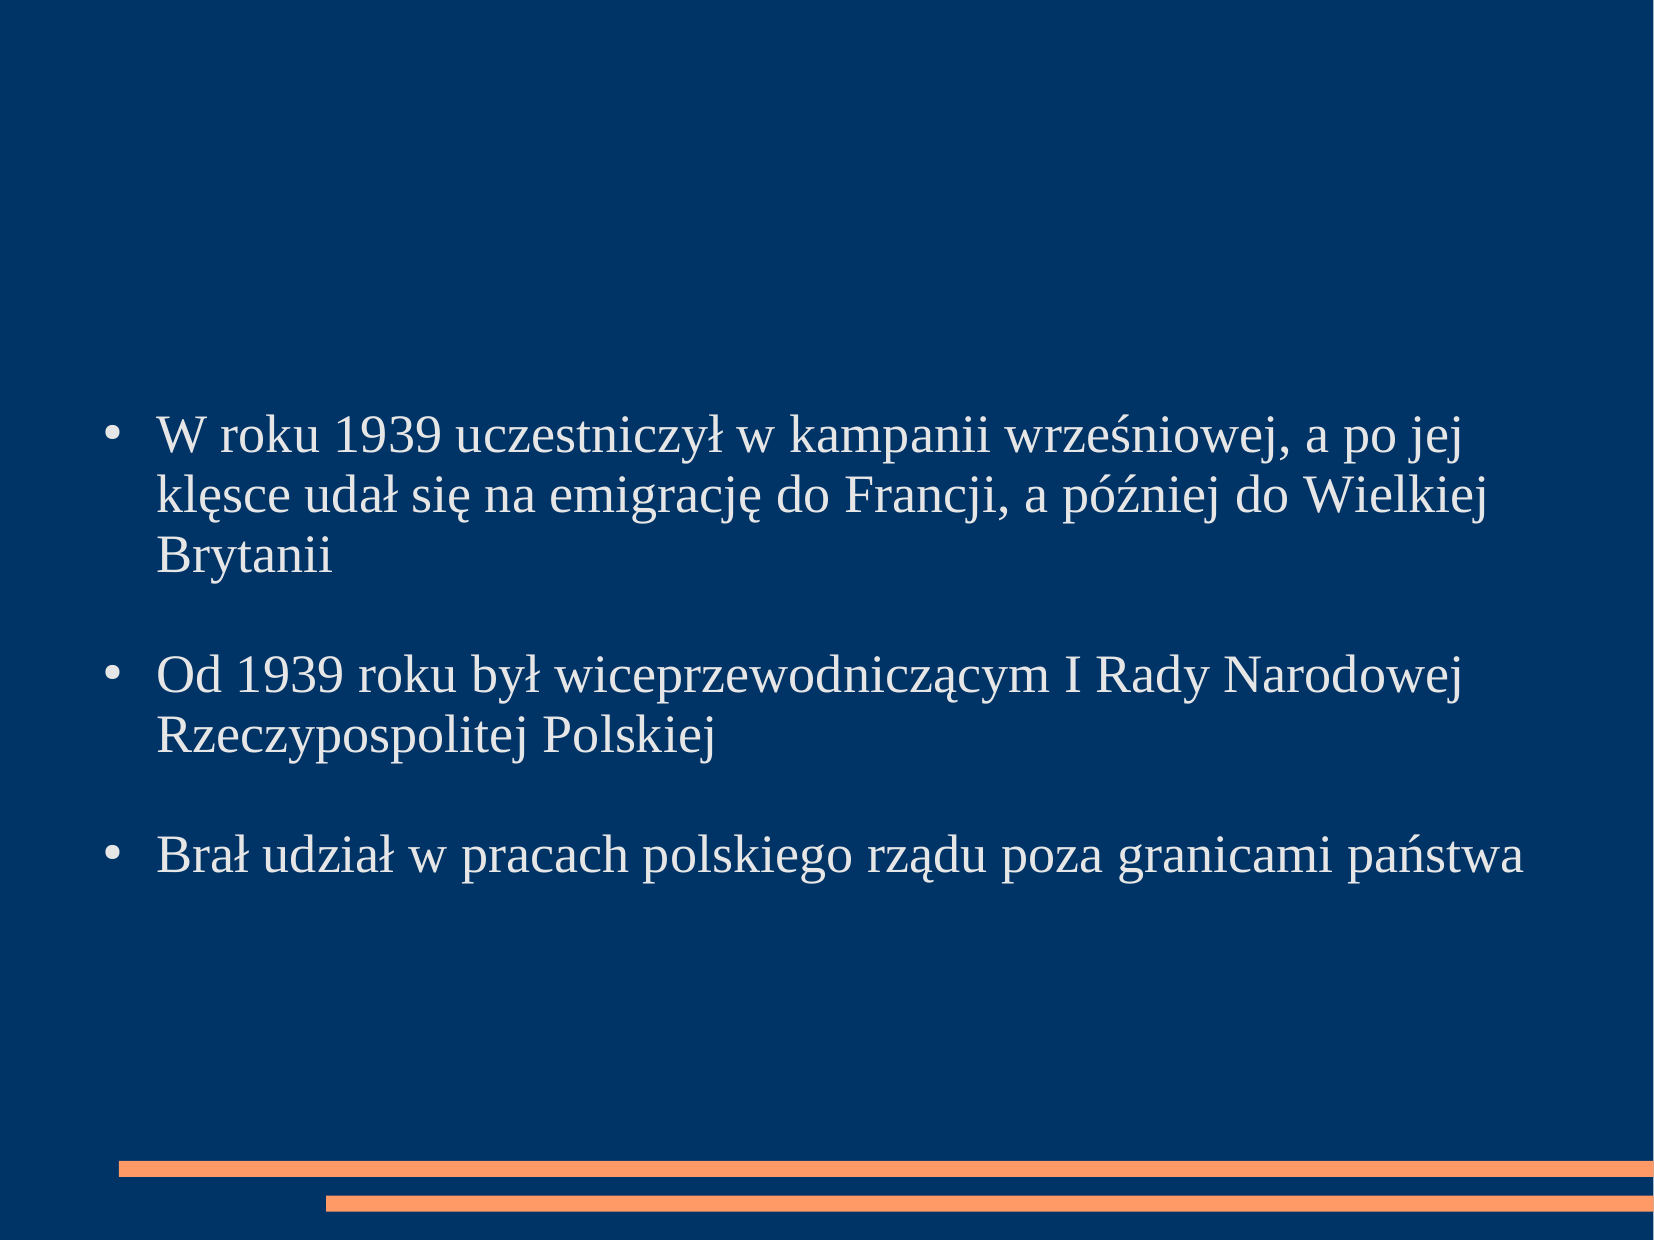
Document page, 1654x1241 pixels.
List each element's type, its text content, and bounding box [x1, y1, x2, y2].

list W roku 1939 uczestniczył w kampanii wrześniowej, a po jej klęsce udał się na emigrację do Francji, a później do Wielkiej Brytanii Od 1939 roku był wiceprzewodniczącym I Rady Narodowej Rzeczypospolitej Polskiej Brał udział w pracach polskiego rządu poza granicami państwa [85, 404, 1574, 893]
